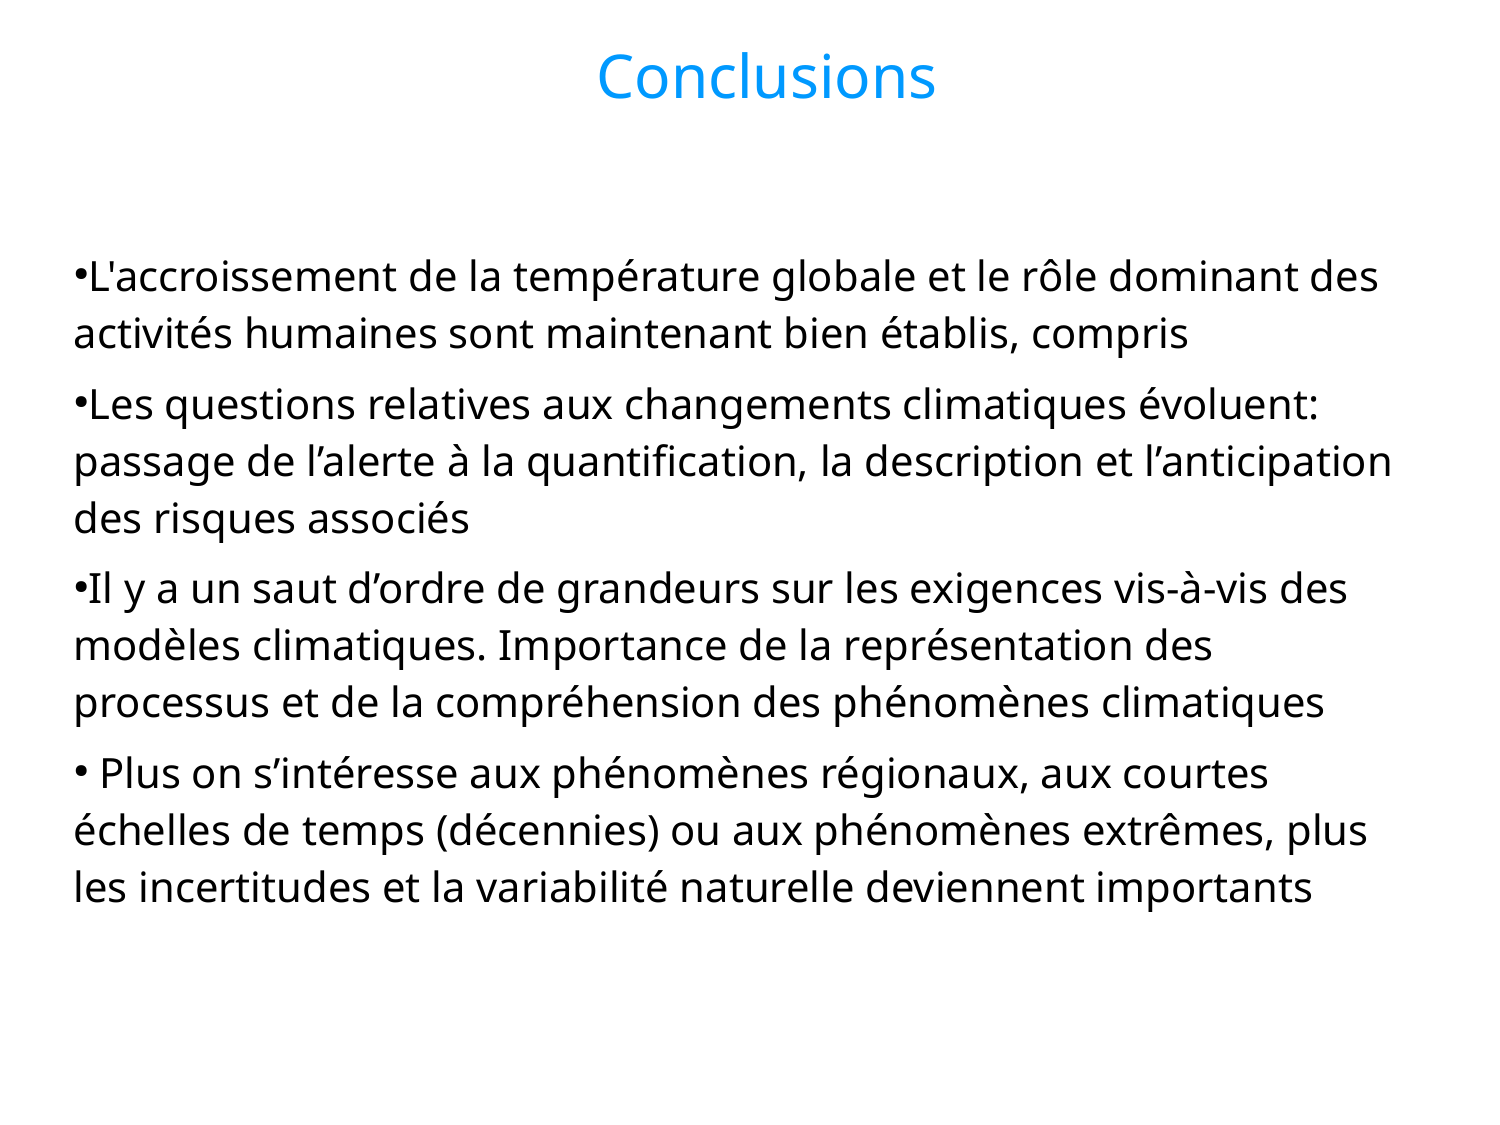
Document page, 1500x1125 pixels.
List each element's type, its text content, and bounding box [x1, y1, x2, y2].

text_box L'accroissement de la température globale et le rôle dominant des activités humaines sont maintenant bien établis, compris Les questions relatives aux changements climatiques évoluent: passage de l’alerte à la quantification, la description et l’anticipation des risques associés Il y a un saut d’ordre de grandeurs sur les exigences vis-à-vis des modèles climatiques. Importance de la représentation des processus et de la compréhension des phénomènes climatiques Plus on s’intéresse aux phénomènes régionaux, aux courtes échelles de temps (décennies) ou aux phénomènes extrêmes, plus les incertitudes et la variabilité naturelle deviennent importants [60, 183, 1425, 917]
text_box Conclusions [582, 27, 952, 124]
